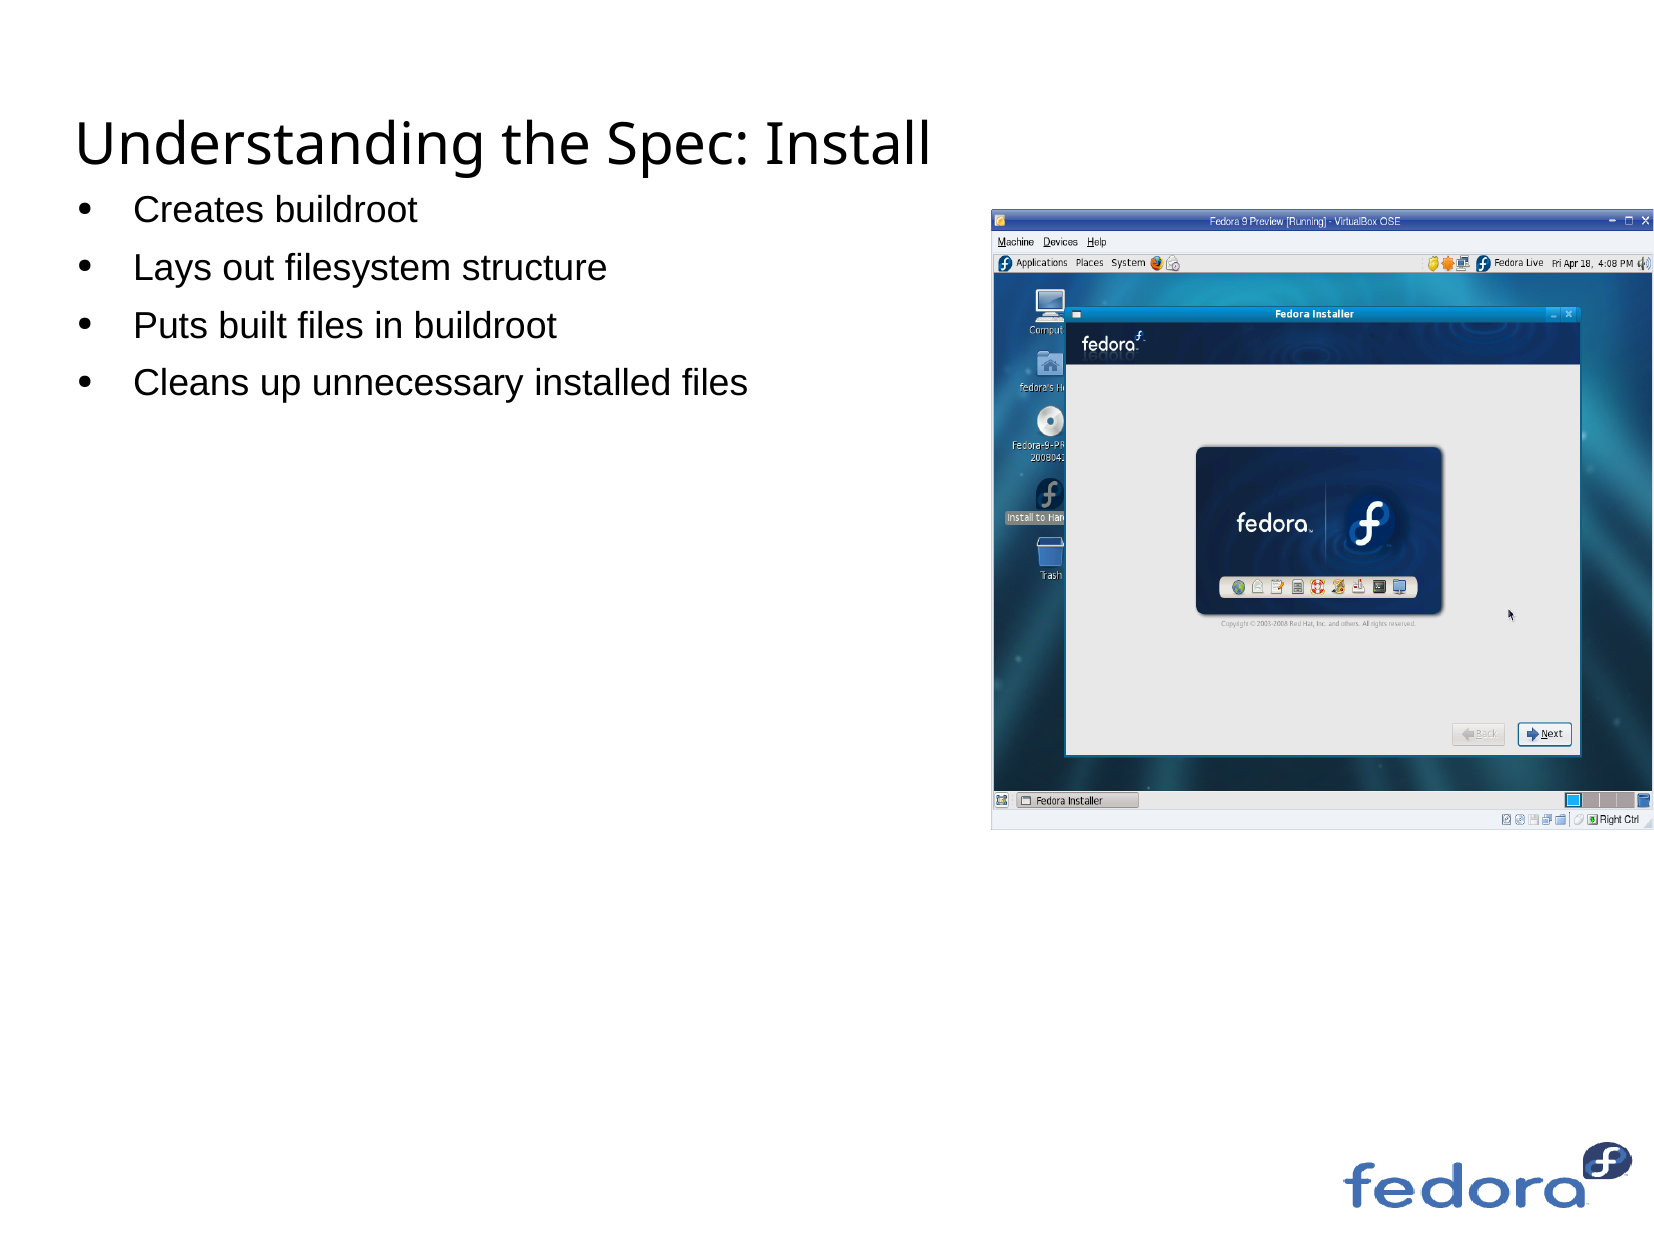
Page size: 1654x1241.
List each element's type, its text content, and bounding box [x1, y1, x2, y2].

list Creates buildroot Lays out filesystem structure Puts built files in buildroot Cleans up unnecessary installed files [77, 188, 984, 1174]
picture [1332, 1124, 1651, 1227]
title Understanding the Spec: Install [74, 81, 1506, 203]
picture [991, 209, 1654, 830]
